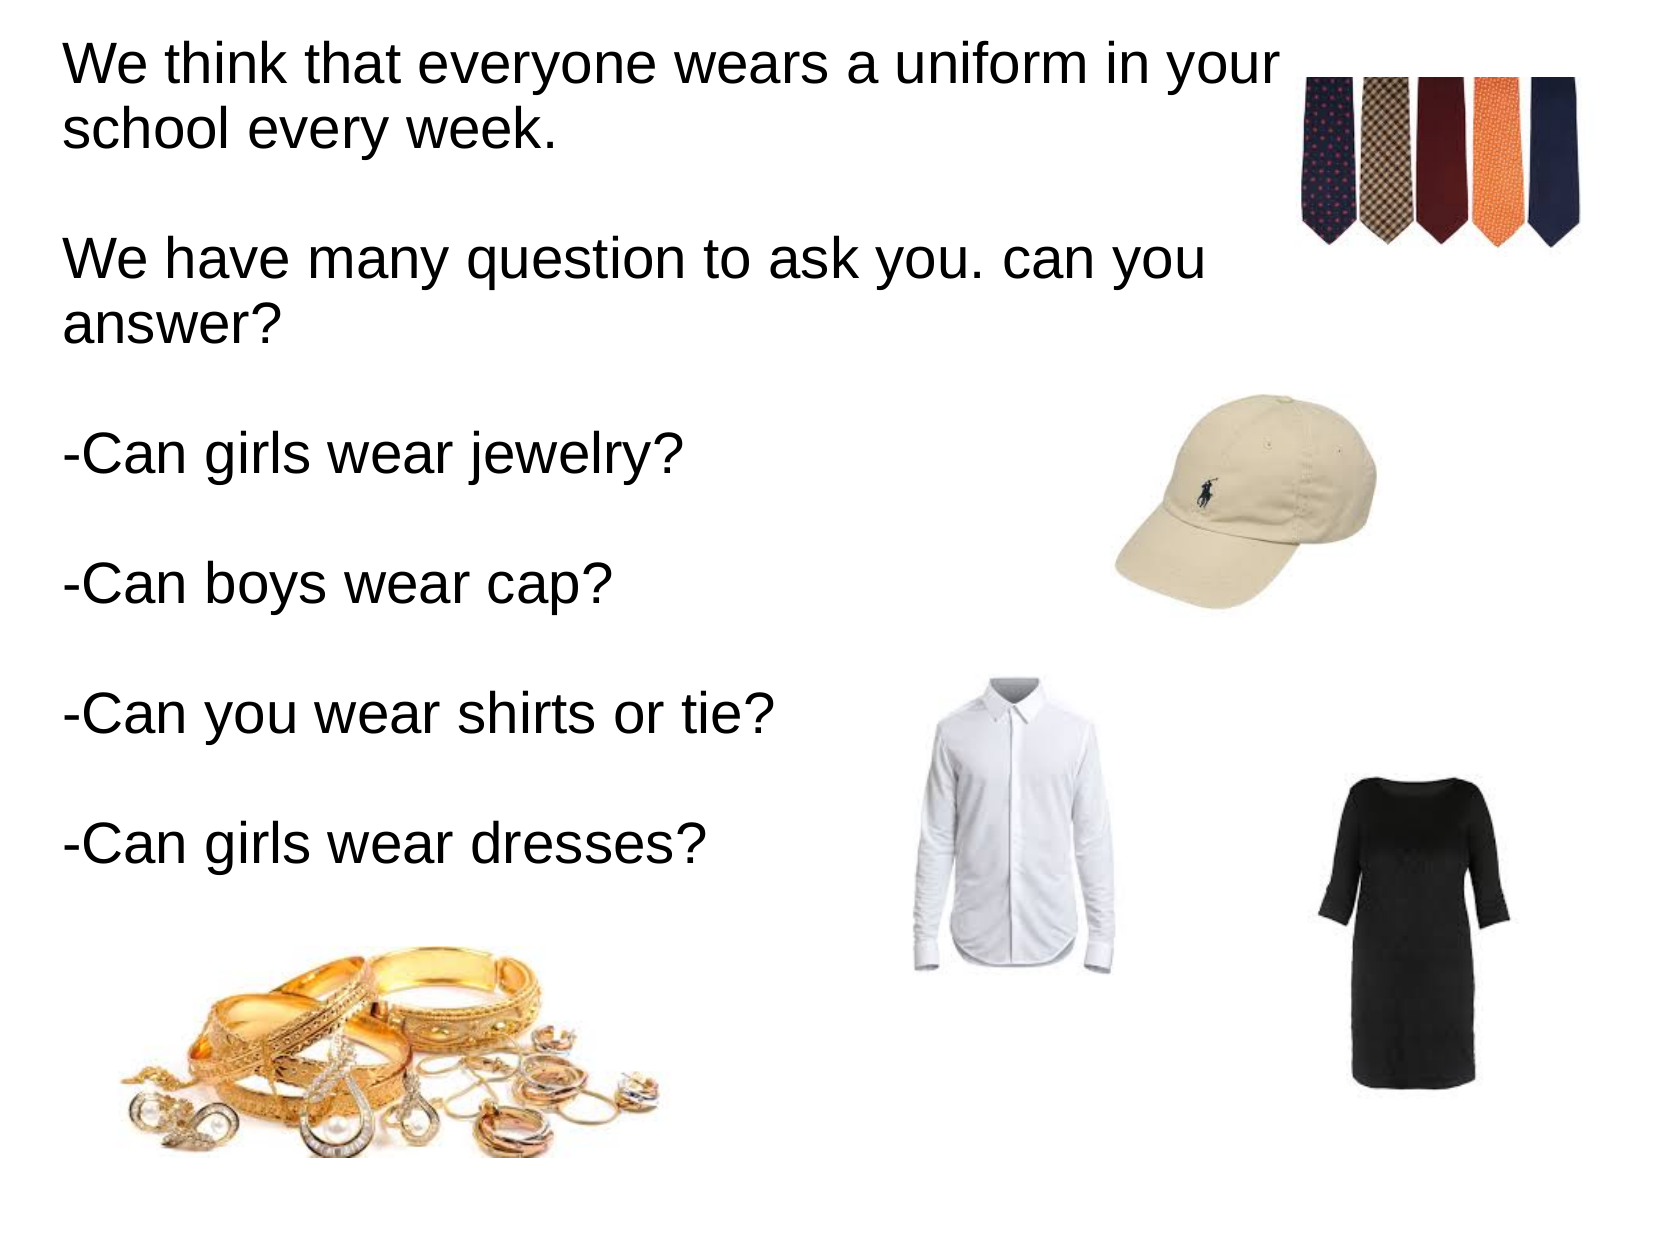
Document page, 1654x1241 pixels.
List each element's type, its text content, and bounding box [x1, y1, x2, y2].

picture [1270, 736, 1571, 1146]
text_box We think that everyone wears a uniform in your school every week. We have many question to ask you. can you answer? -Can girls wear jewelry? -Can boys wear cap? -Can you wear shirts or tie? -Can girls wear dresses? [47, 23, 1441, 1087]
picture [1275, 77, 1607, 343]
picture [838, 354, 1382, 1002]
picture [94, 946, 676, 1158]
